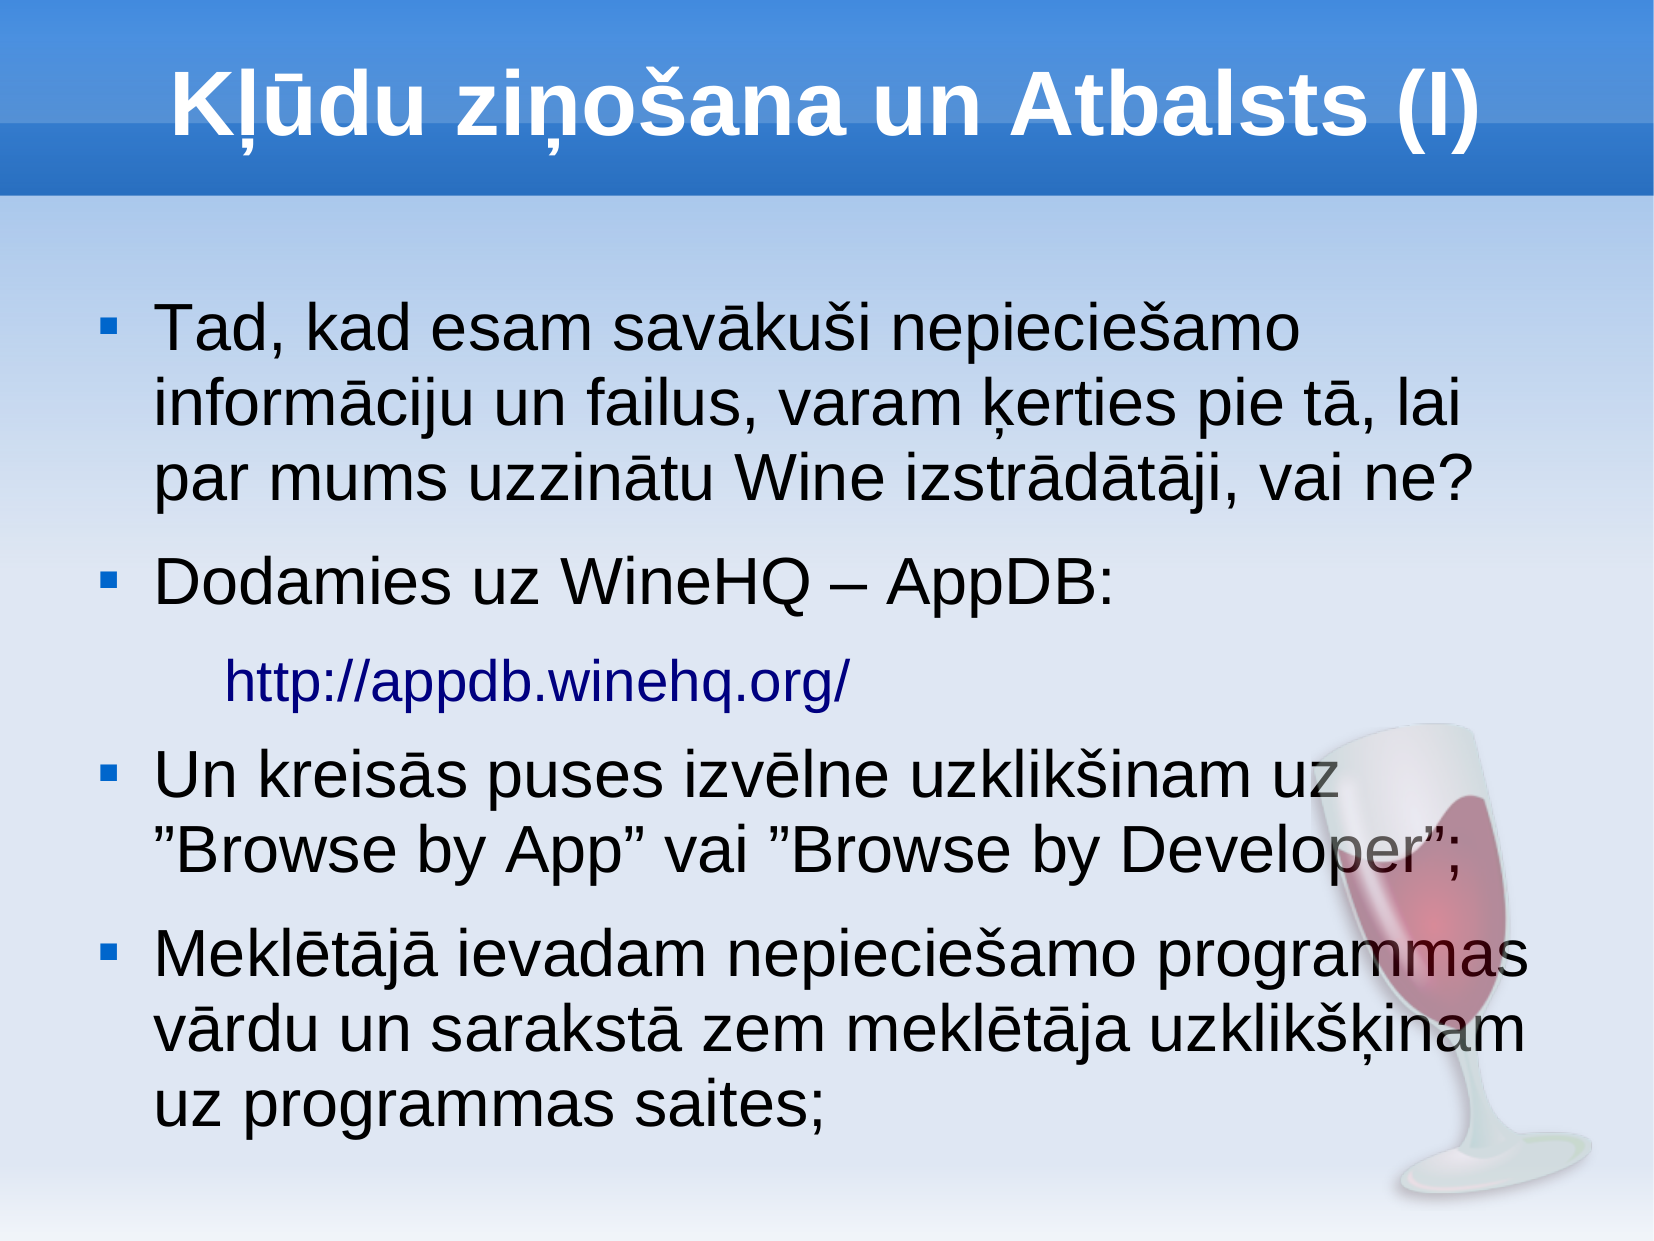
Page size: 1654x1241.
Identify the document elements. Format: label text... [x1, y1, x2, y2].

picture [0, 0, 1654, 1241]
title Kļūdu ziņošana un Atbalsts (I) [59, 7, 1595, 200]
list Tad, kad esam savākuši nepieciešamo informāciju un failus, varam ķerties pie tā, lai par mums uzzinātu Wine izstrādātāji, vai ne? Dodamies uz WineHQ – AppDB: http://appdb.winehq.org/ Un kreisās puses izvēlne uzklikšinam uz ”Browse by App” vai ”Browse by Developer”; Meklētājā ievadam nepieciešamo programmas vārdu un sarakstā zem meklētāja uzklikšķinam uz programmas saites; [82, 290, 1571, 1141]
